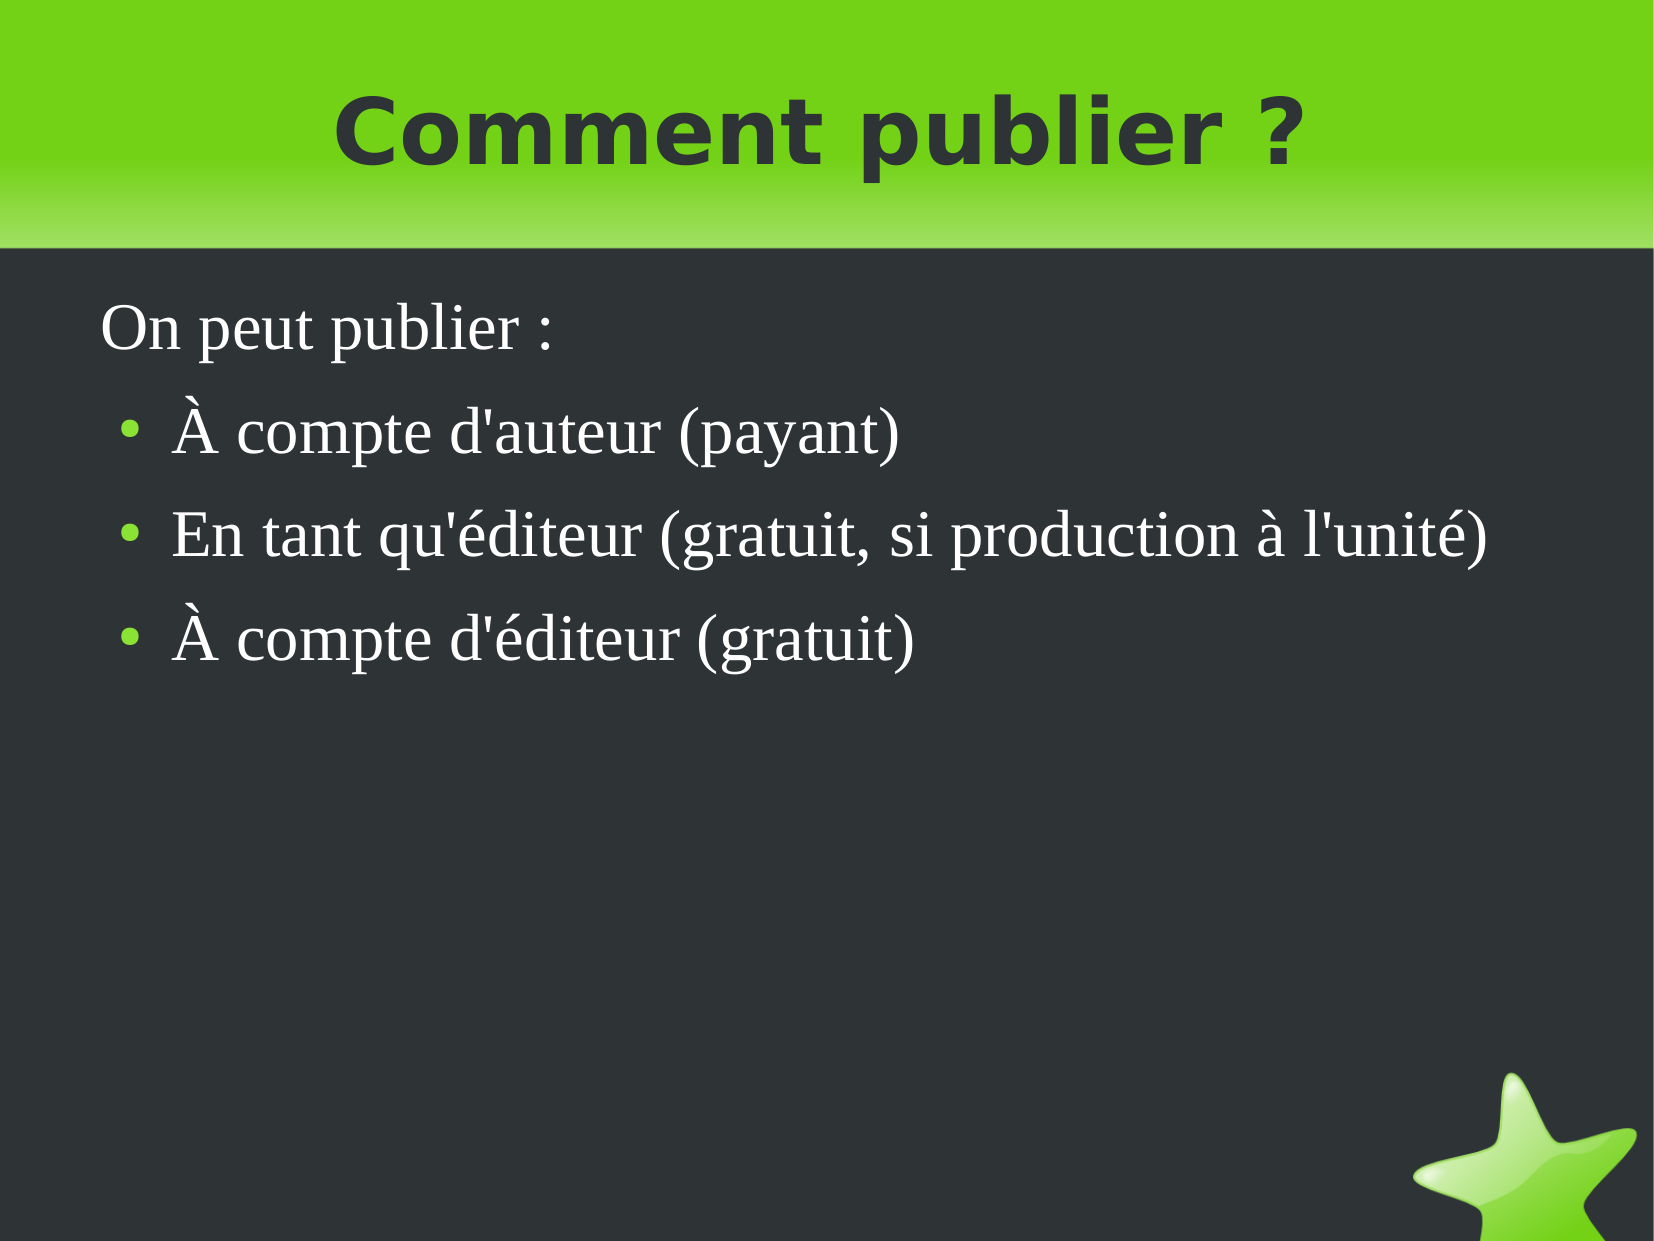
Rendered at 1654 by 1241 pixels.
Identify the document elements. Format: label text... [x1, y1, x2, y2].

picture [0, 0, 1654, 1241]
title Comment publier ? [76, 36, 1565, 229]
list On peut publier : À compte d'auteur (payant) En tant qu'éditeur (gratuit, si production à l'unité) À compte d'éditeur (gratuit) [82, 290, 1571, 1094]
